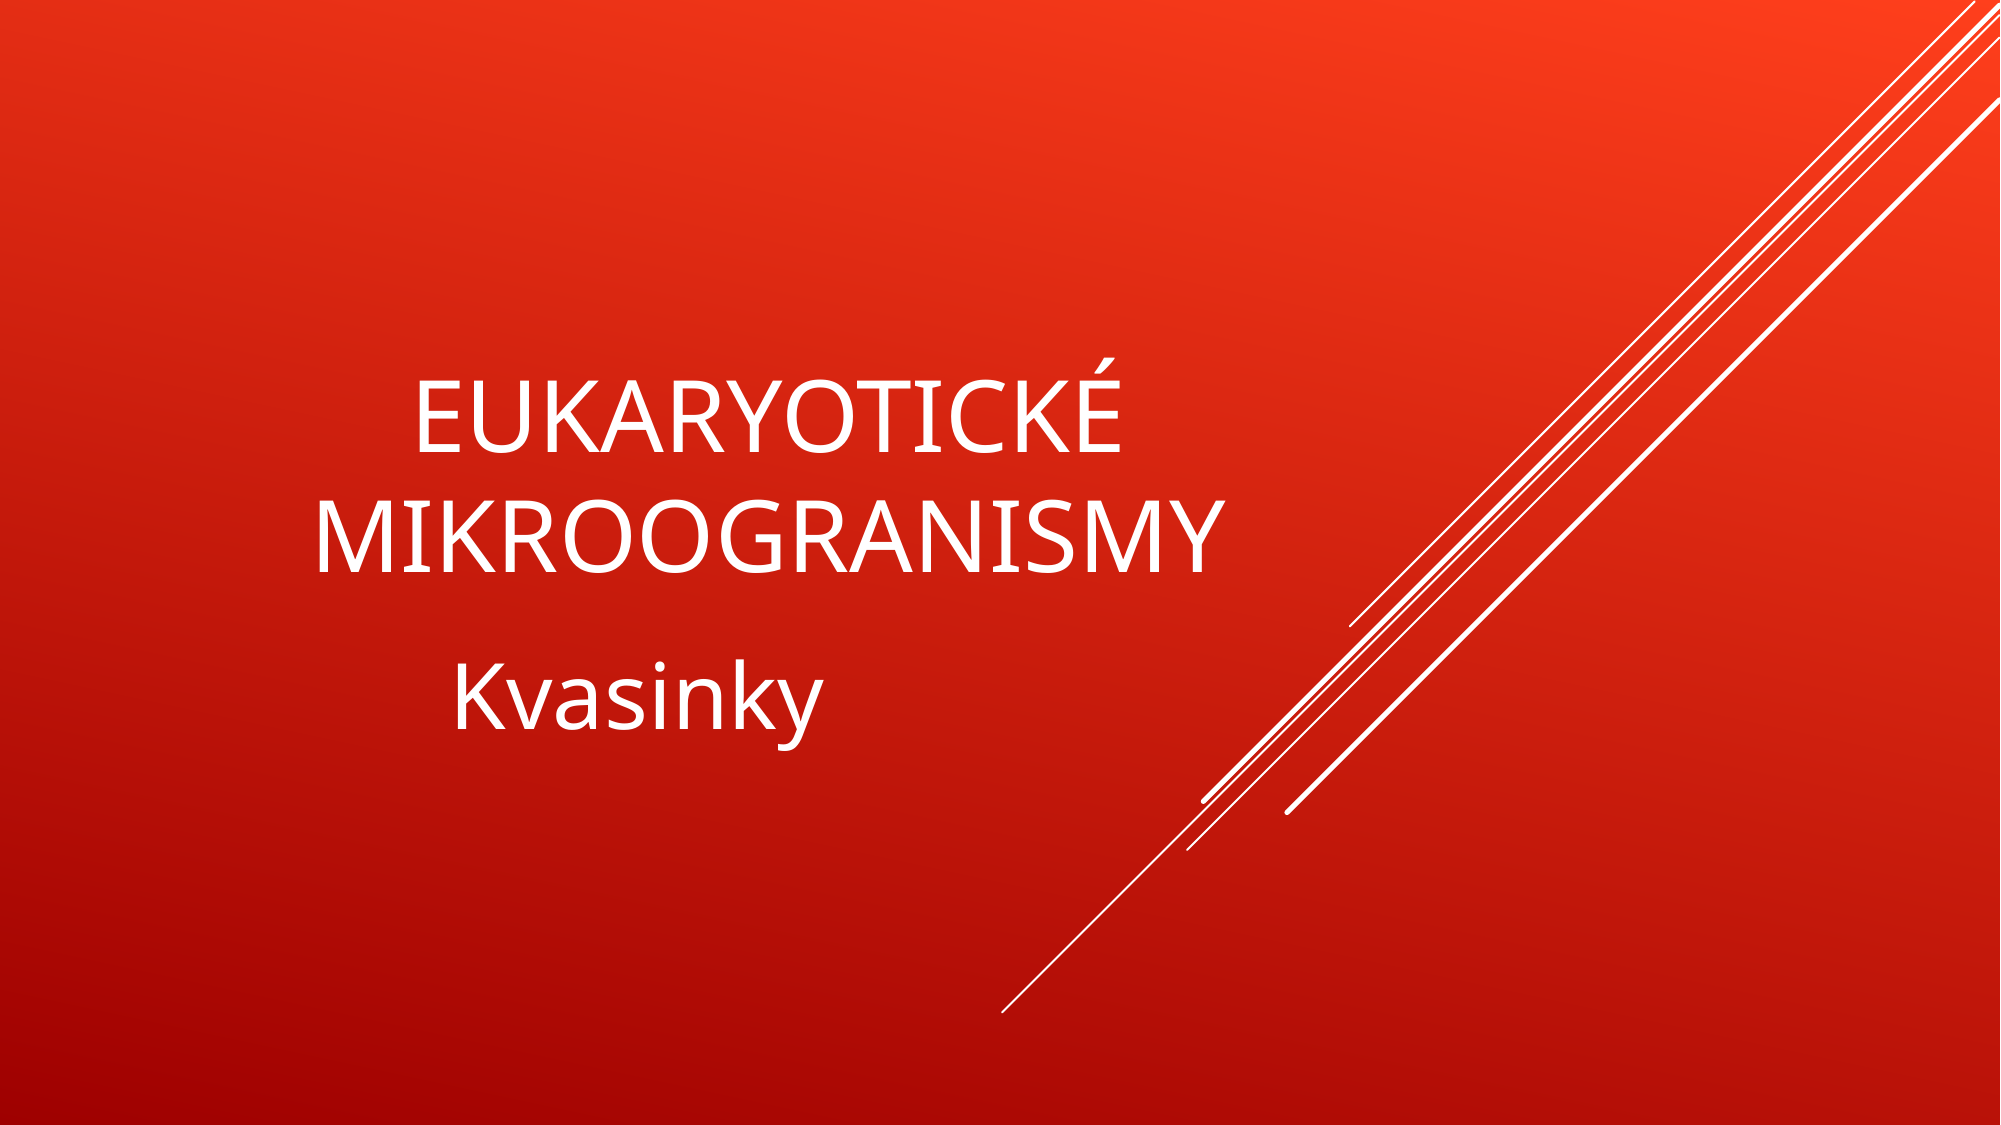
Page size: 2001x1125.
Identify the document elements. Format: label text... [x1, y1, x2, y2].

subtitle Kvasinky [112, 630, 1163, 950]
title Eukaryotické mikroogranismy [112, 112, 1425, 601]
